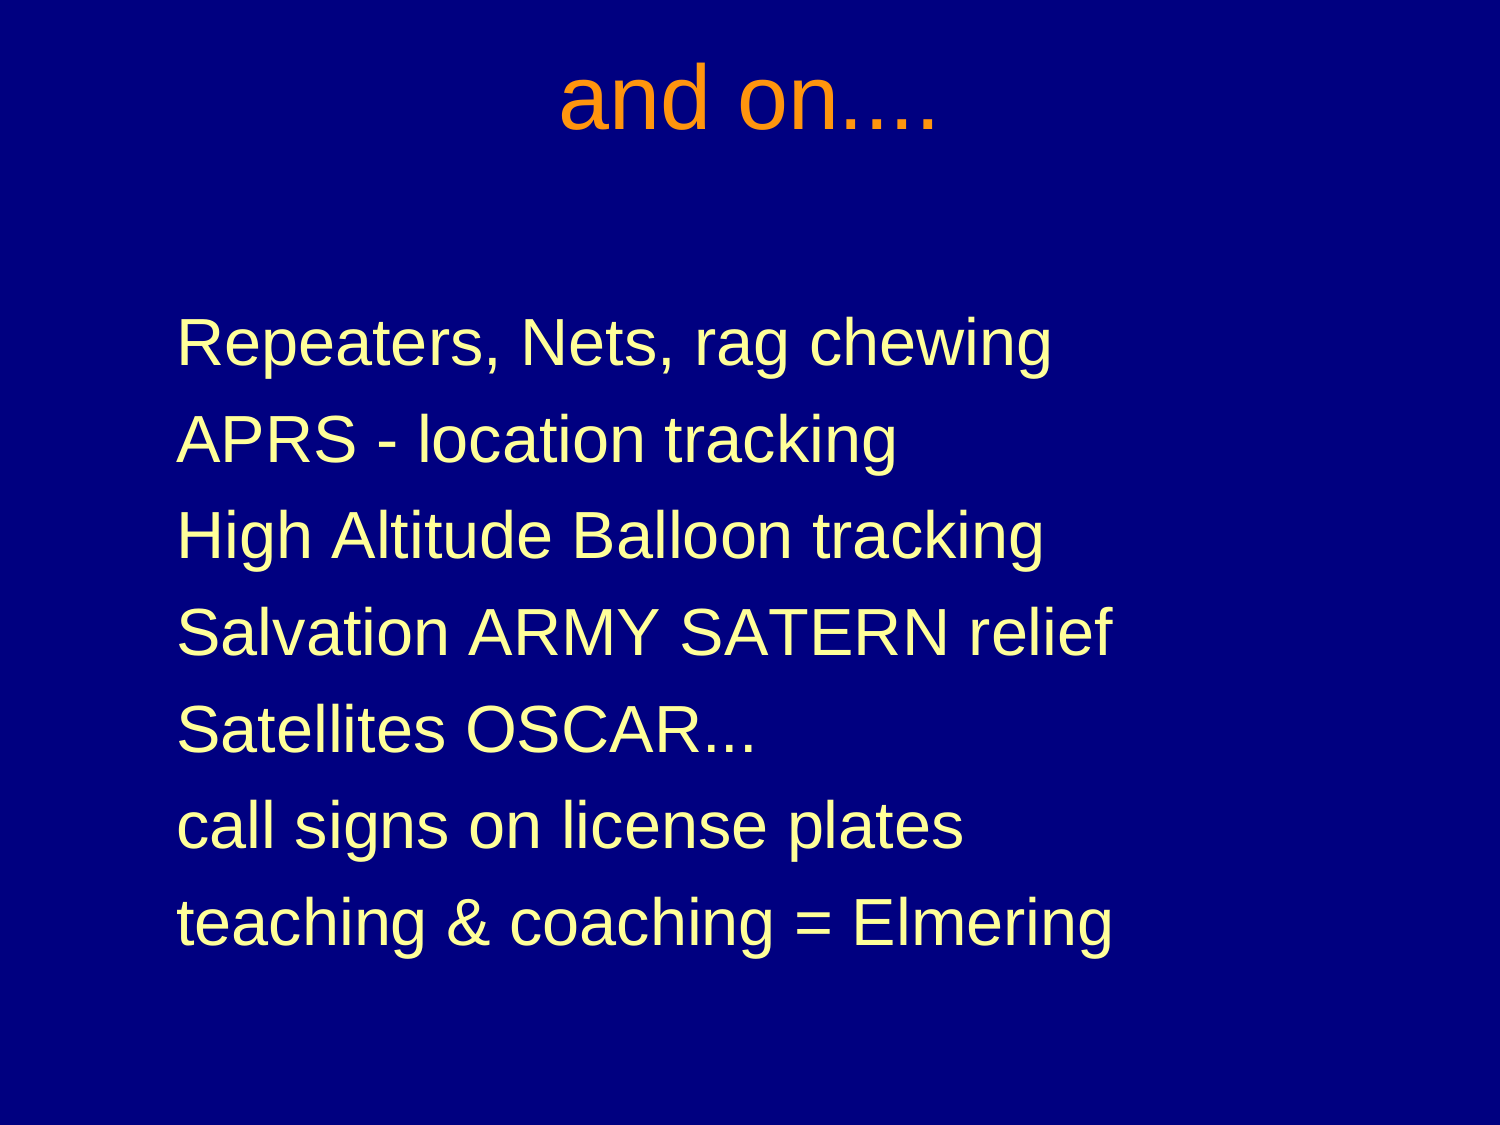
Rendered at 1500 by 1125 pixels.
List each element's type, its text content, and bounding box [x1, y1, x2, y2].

title and on.... [75, 0, 1426, 186]
list Repeaters, Nets, rag chewing APRS - location tracking High Altitude Balloon tracking Salvation ARMY SATERN relief Satellites OSCAR... call signs on license plates teaching & coaching = Elmering [161, 194, 1349, 1031]
